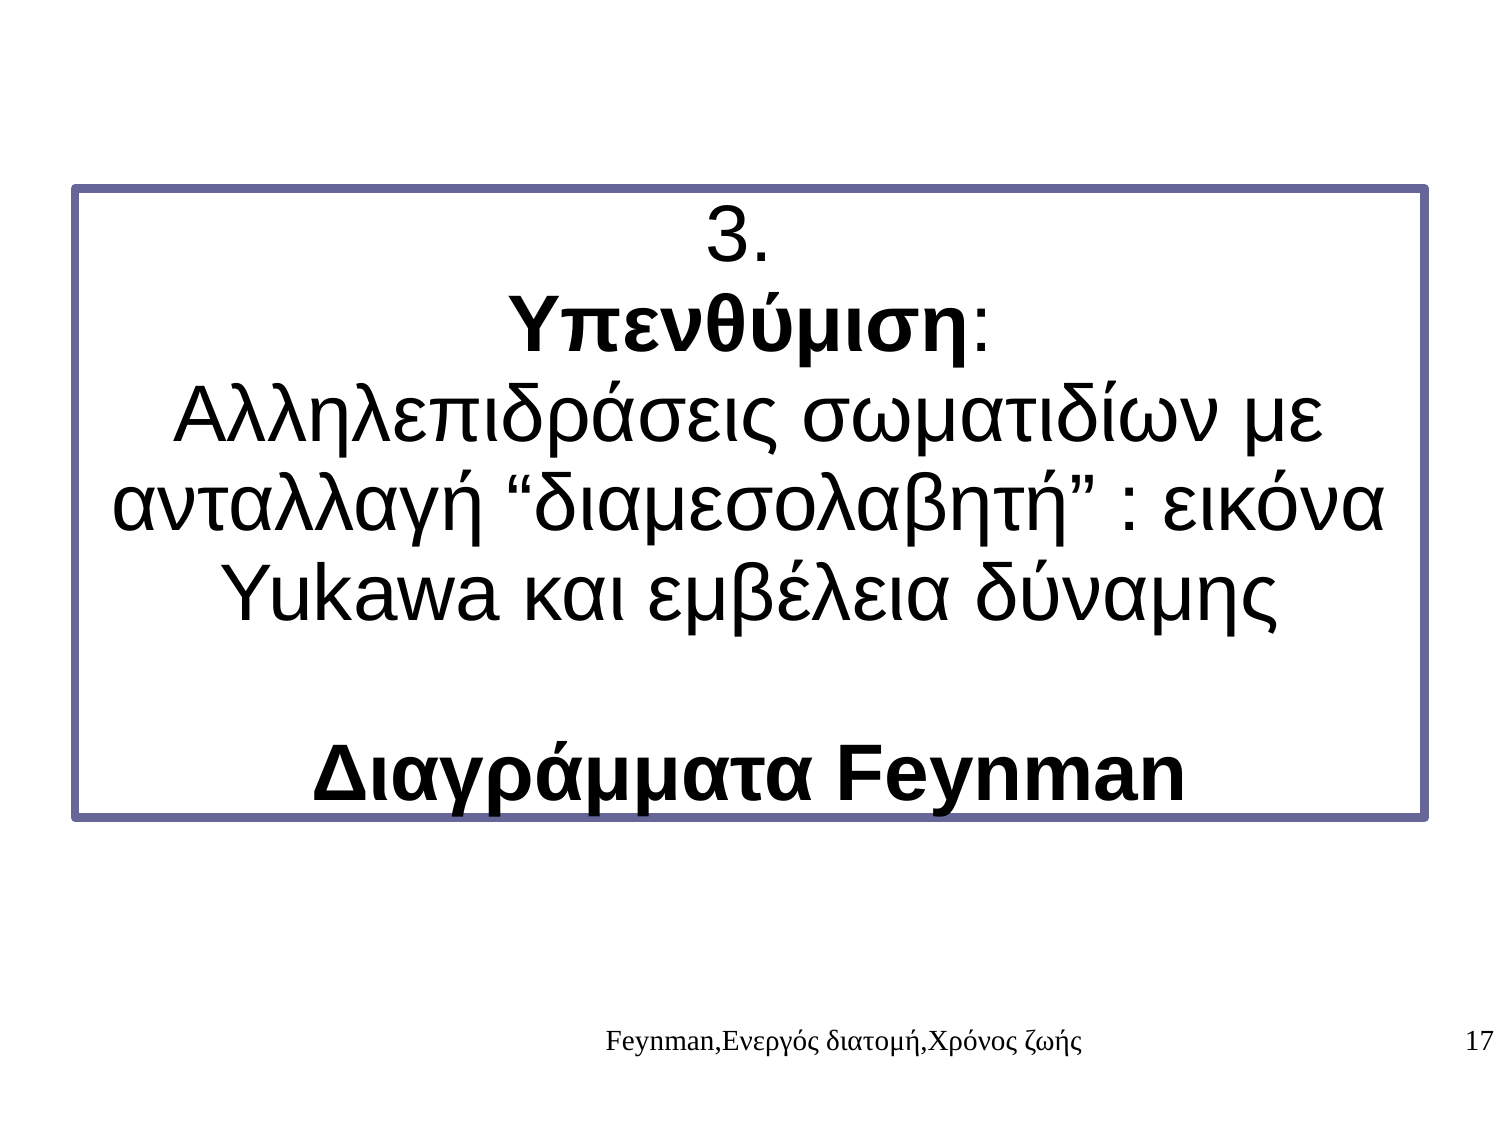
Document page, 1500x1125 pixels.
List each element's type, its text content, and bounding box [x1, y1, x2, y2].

title 3. Υπενθύμιση: Αλληλεπιδράσεις σωματιδίων με ανταλλαγή “διαμεσολαβητή” : εικόνα Yukawa και εμβέλεια δύναμης Διαγράμματα Feynman [75, 188, 1425, 818]
